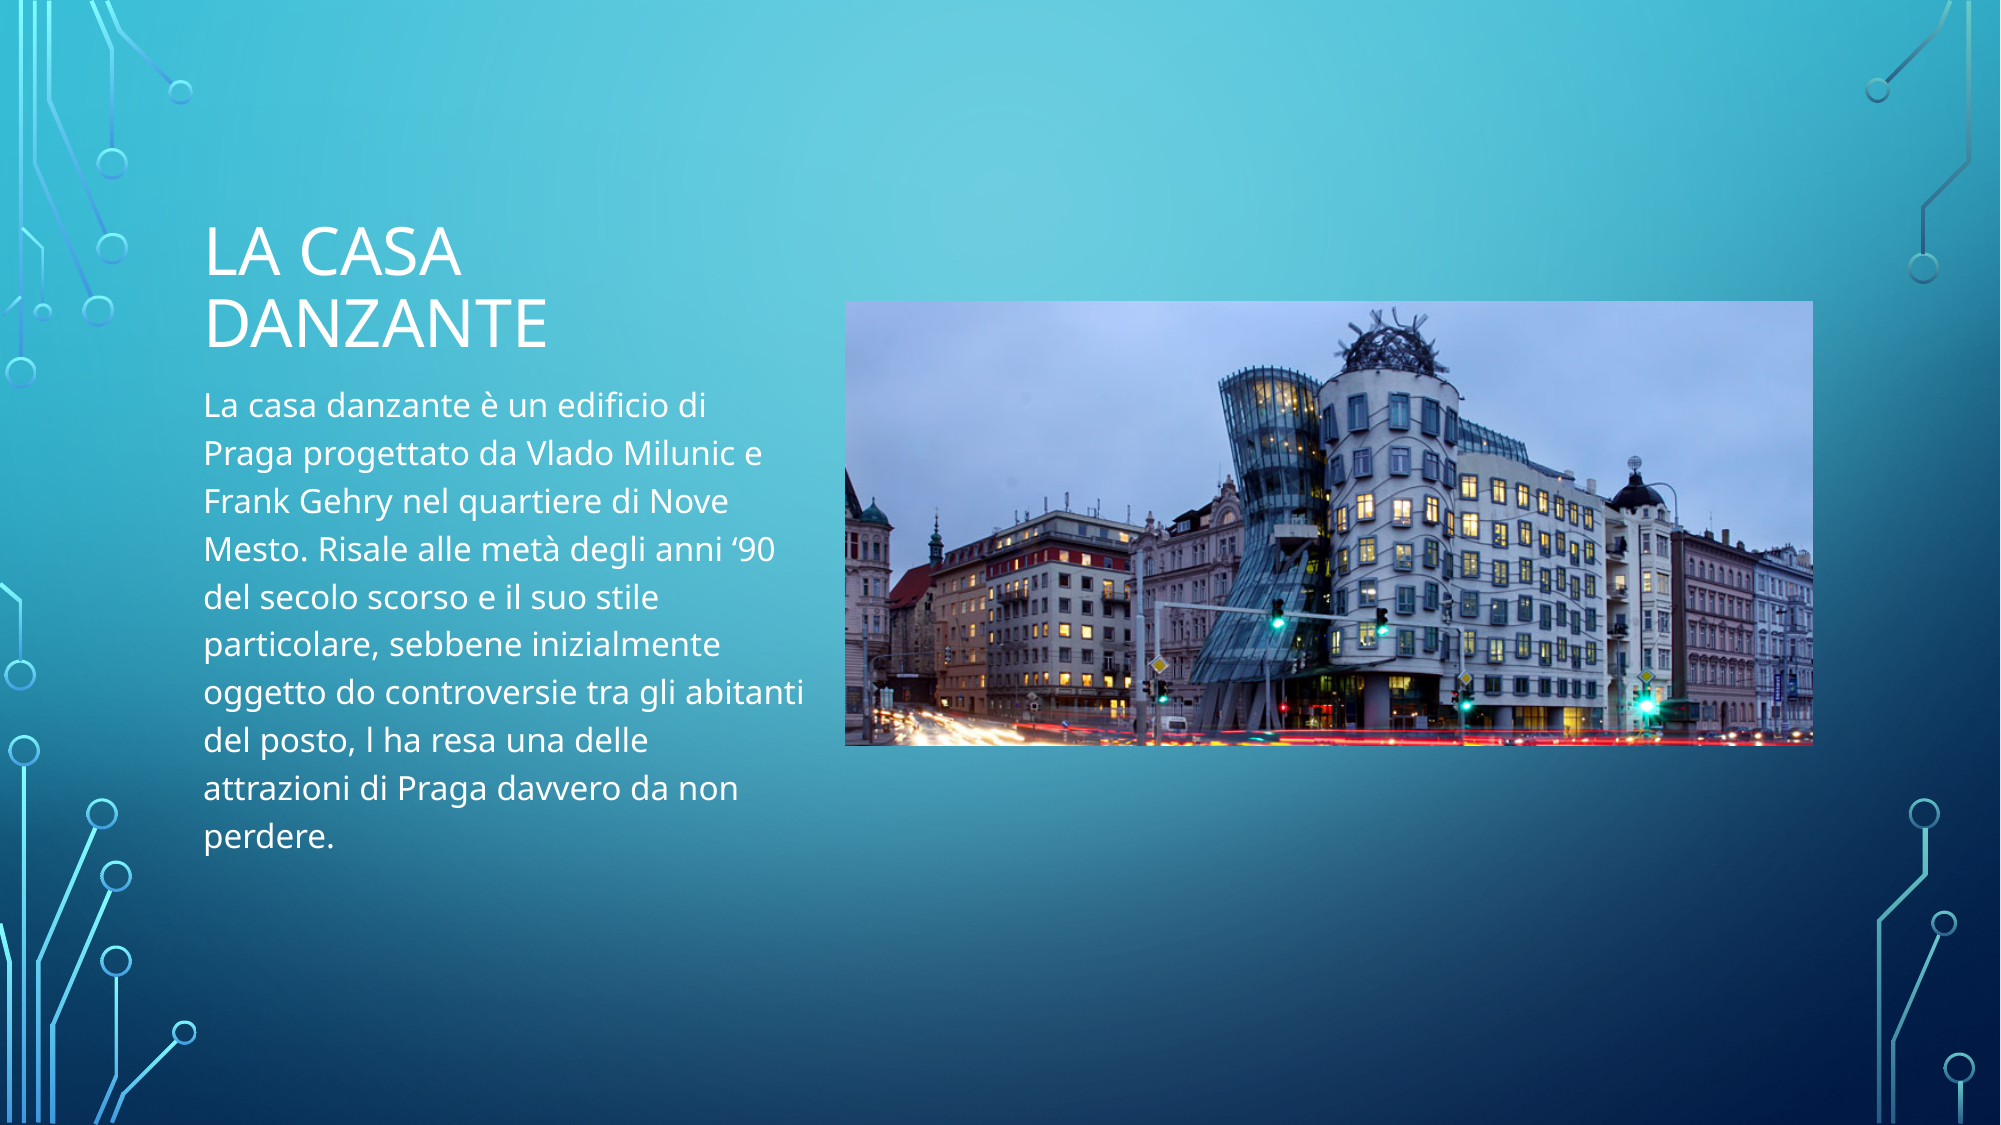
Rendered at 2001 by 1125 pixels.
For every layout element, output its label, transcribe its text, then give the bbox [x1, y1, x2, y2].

title La casa danzante [188, 99, 821, 369]
picture [845, 301, 1813, 746]
list La casa danzante è un edificio di Praga progettato da Vlado Milunic e Frank Gehry nel quartiere di Nove Mesto. Risale alle metà degli anni ‘90 del secolo scorso e il suo stile particolare, sebbene inizialmente oggetto do controversie tra gli abitanti del posto, l ha resa una delle attrazioni di Praga davvero da non perdere. [188, 369, 821, 951]
